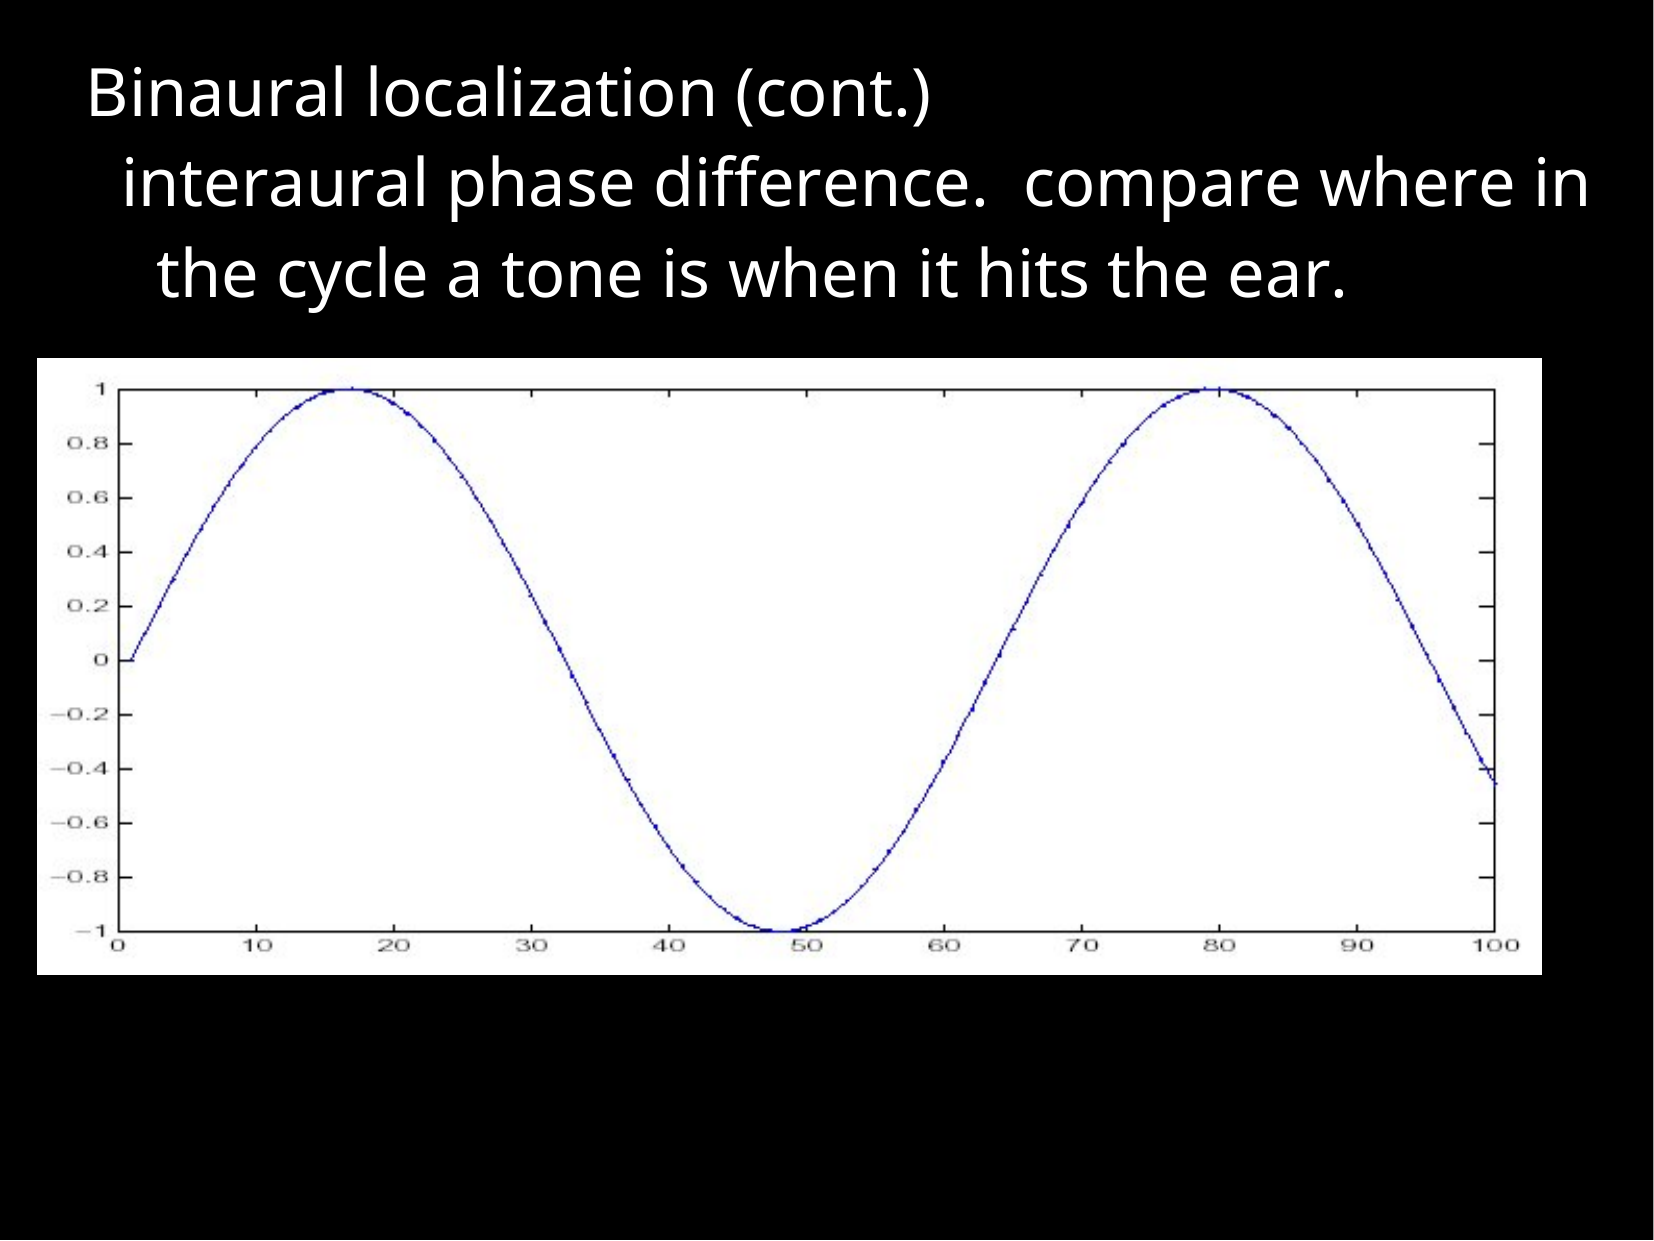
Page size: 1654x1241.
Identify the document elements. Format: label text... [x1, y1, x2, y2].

picture [37, 358, 1542, 976]
text_box Binaural localization (cont.) interaural phase difference. compare where in the cycle a tone is when it hits the ear. [0, 37, 1654, 360]
